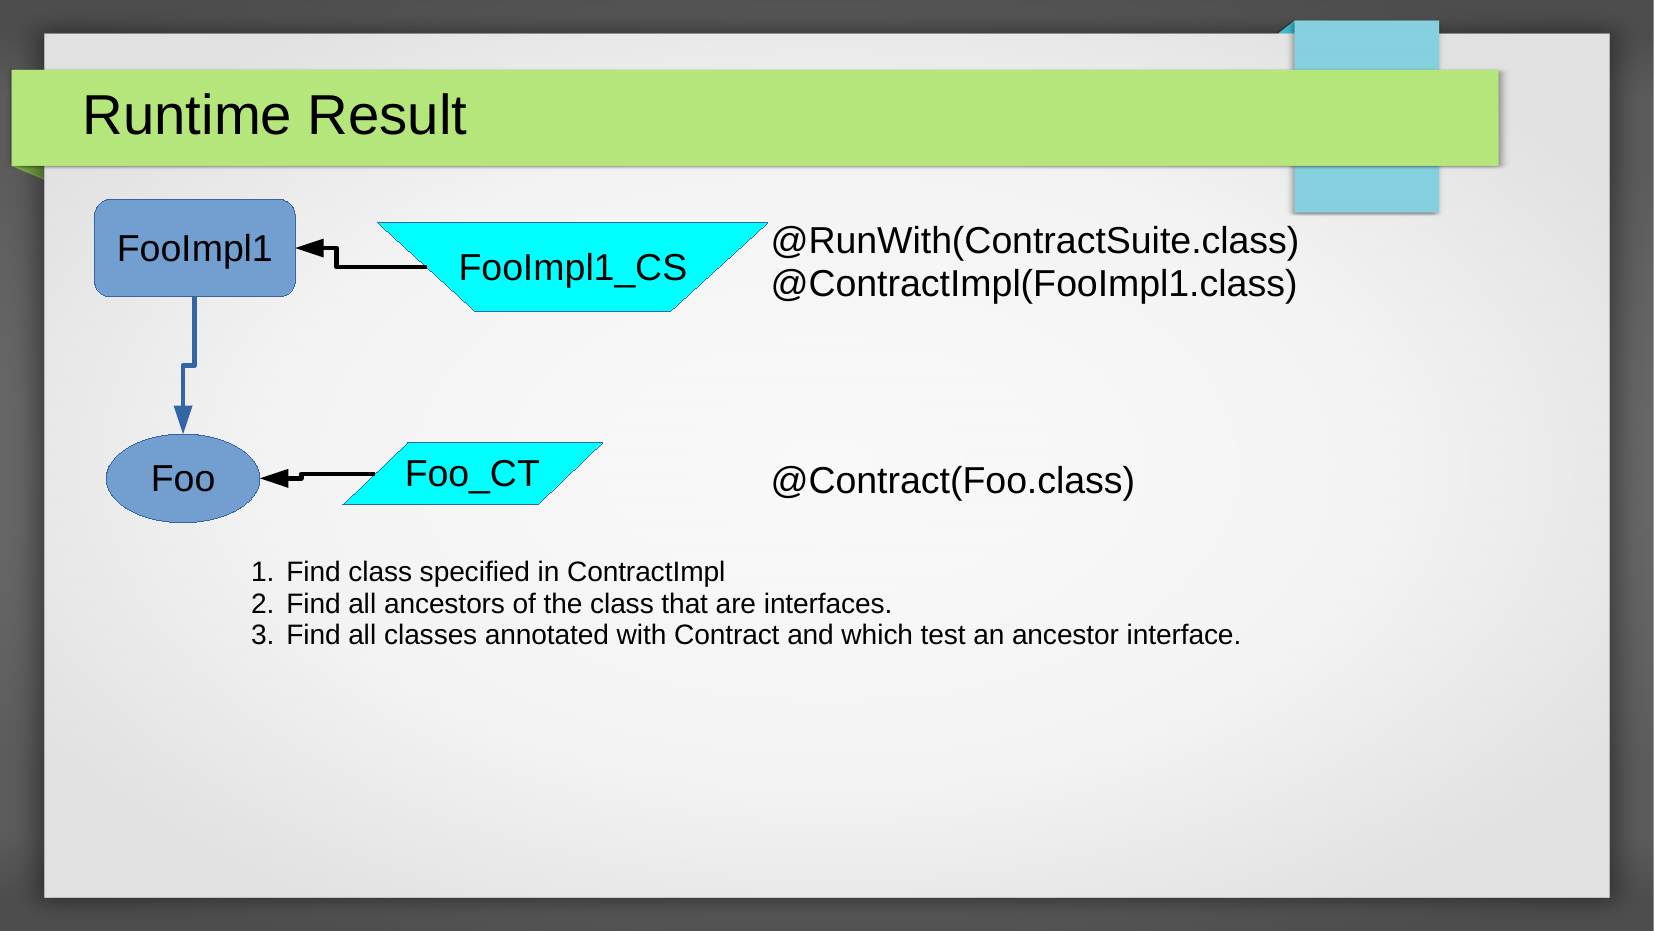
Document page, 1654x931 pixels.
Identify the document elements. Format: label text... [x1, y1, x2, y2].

text_box Find class specified in ContractImpl Find all ancestors of the class that are interfaces. Find all classes annotated with Contract and which test an ancestor interface. [236, 549, 1418, 876]
picture [0, 0, 1654, 931]
text_box @Contract(Foo.class) [755, 451, 1170, 509]
text_box FooImpl1_CS [377, 222, 755, 312]
text_box FooImpl1 [94, 199, 296, 297]
text_box Foo [106, 434, 260, 523]
title Runtime Result [82, 70, 1264, 160]
text_box Foo_CT [342, 442, 603, 505]
text_box @RunWith(ContractSuite.class) @ContractImpl(FooImpl1.class) [755, 212, 1315, 312]
